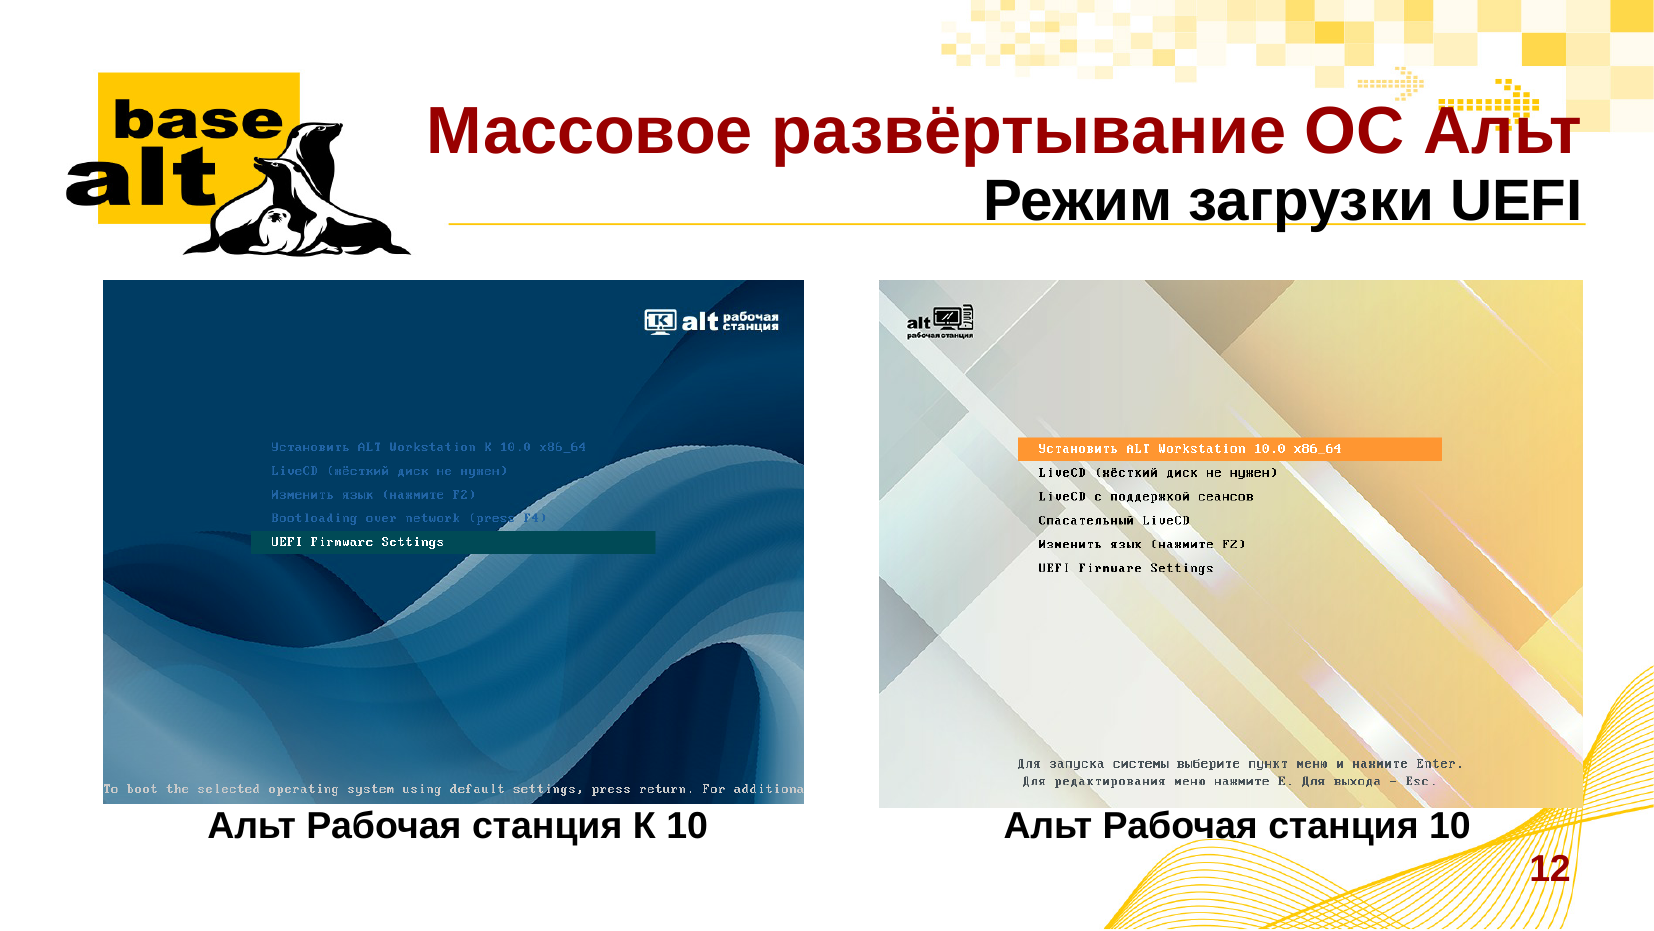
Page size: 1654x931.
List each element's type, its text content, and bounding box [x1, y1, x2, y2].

title Массовое развёртывание ОС Альт Режим загрузки UEFI [372, 81, 1583, 245]
picture [0, 0, 1654, 931]
text_box Альт Рабочая станция К 10 [118, 797, 798, 857]
text_box Альт Рабочая станция 10 [897, 797, 1577, 857]
